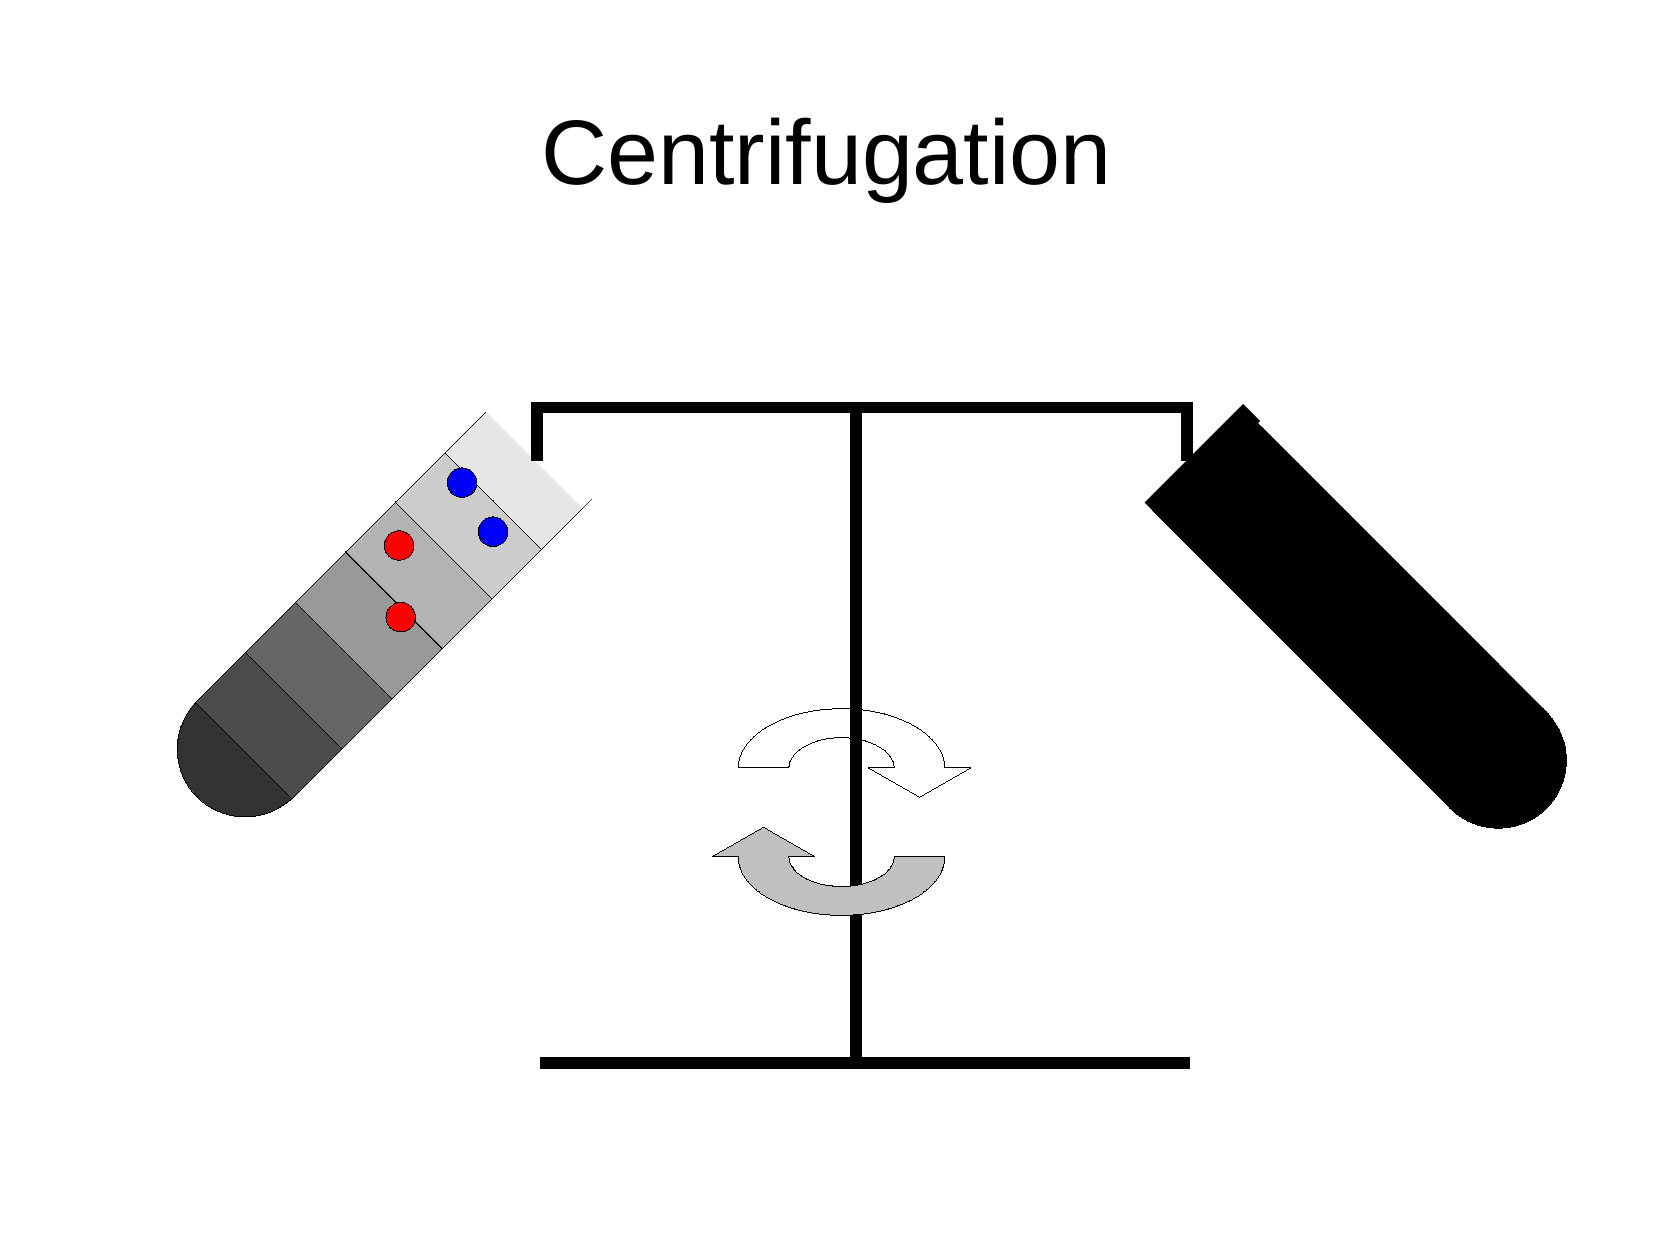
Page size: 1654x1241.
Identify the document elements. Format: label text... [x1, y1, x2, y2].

title Centrifugation [82, 56, 1571, 250]
text_box [712, 827, 945, 916]
text_box [1144, 403, 1567, 829]
text_box [177, 392, 600, 817]
